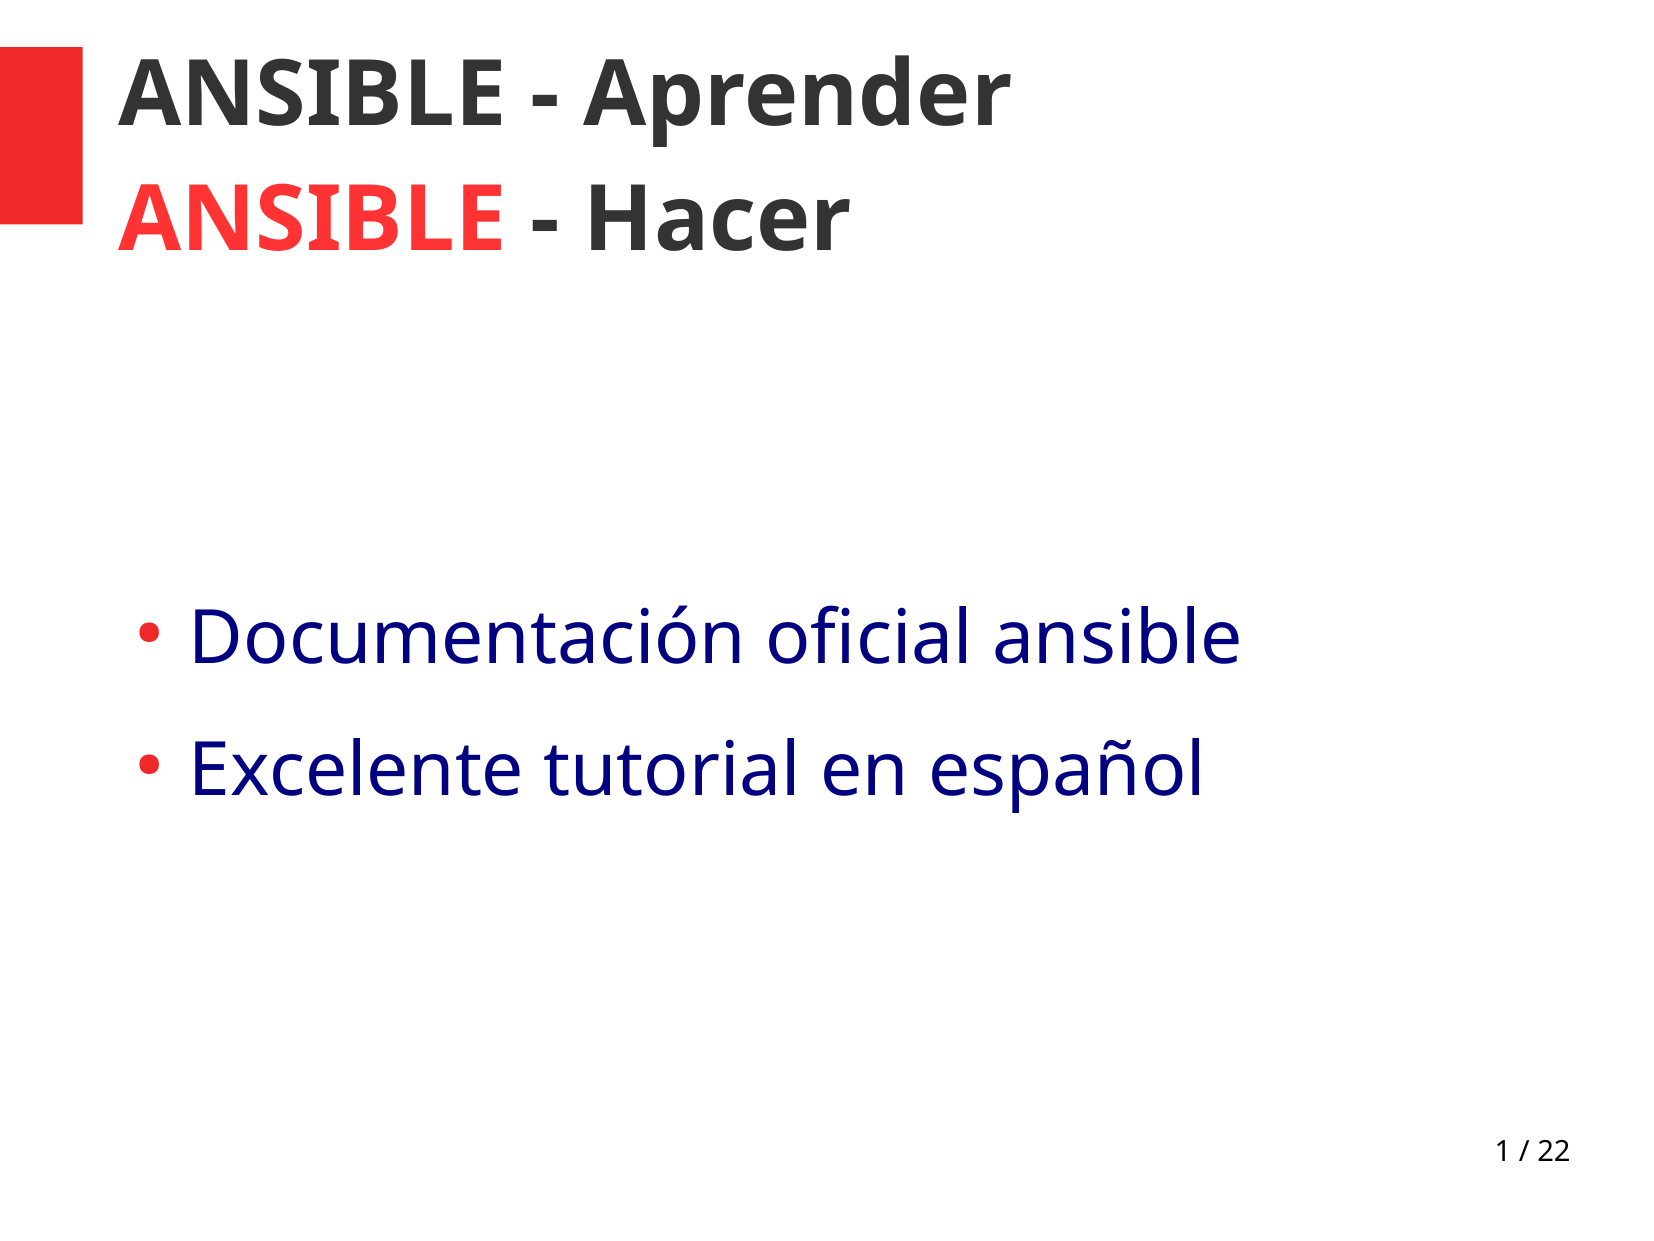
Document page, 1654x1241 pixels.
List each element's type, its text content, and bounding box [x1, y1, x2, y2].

list Documentación oficial ansible Excelente tutorial en español [118, 366, 1536, 1086]
title ANSIBLE - Aprender ANSIBLE - Hacer [118, 45, 1571, 260]
